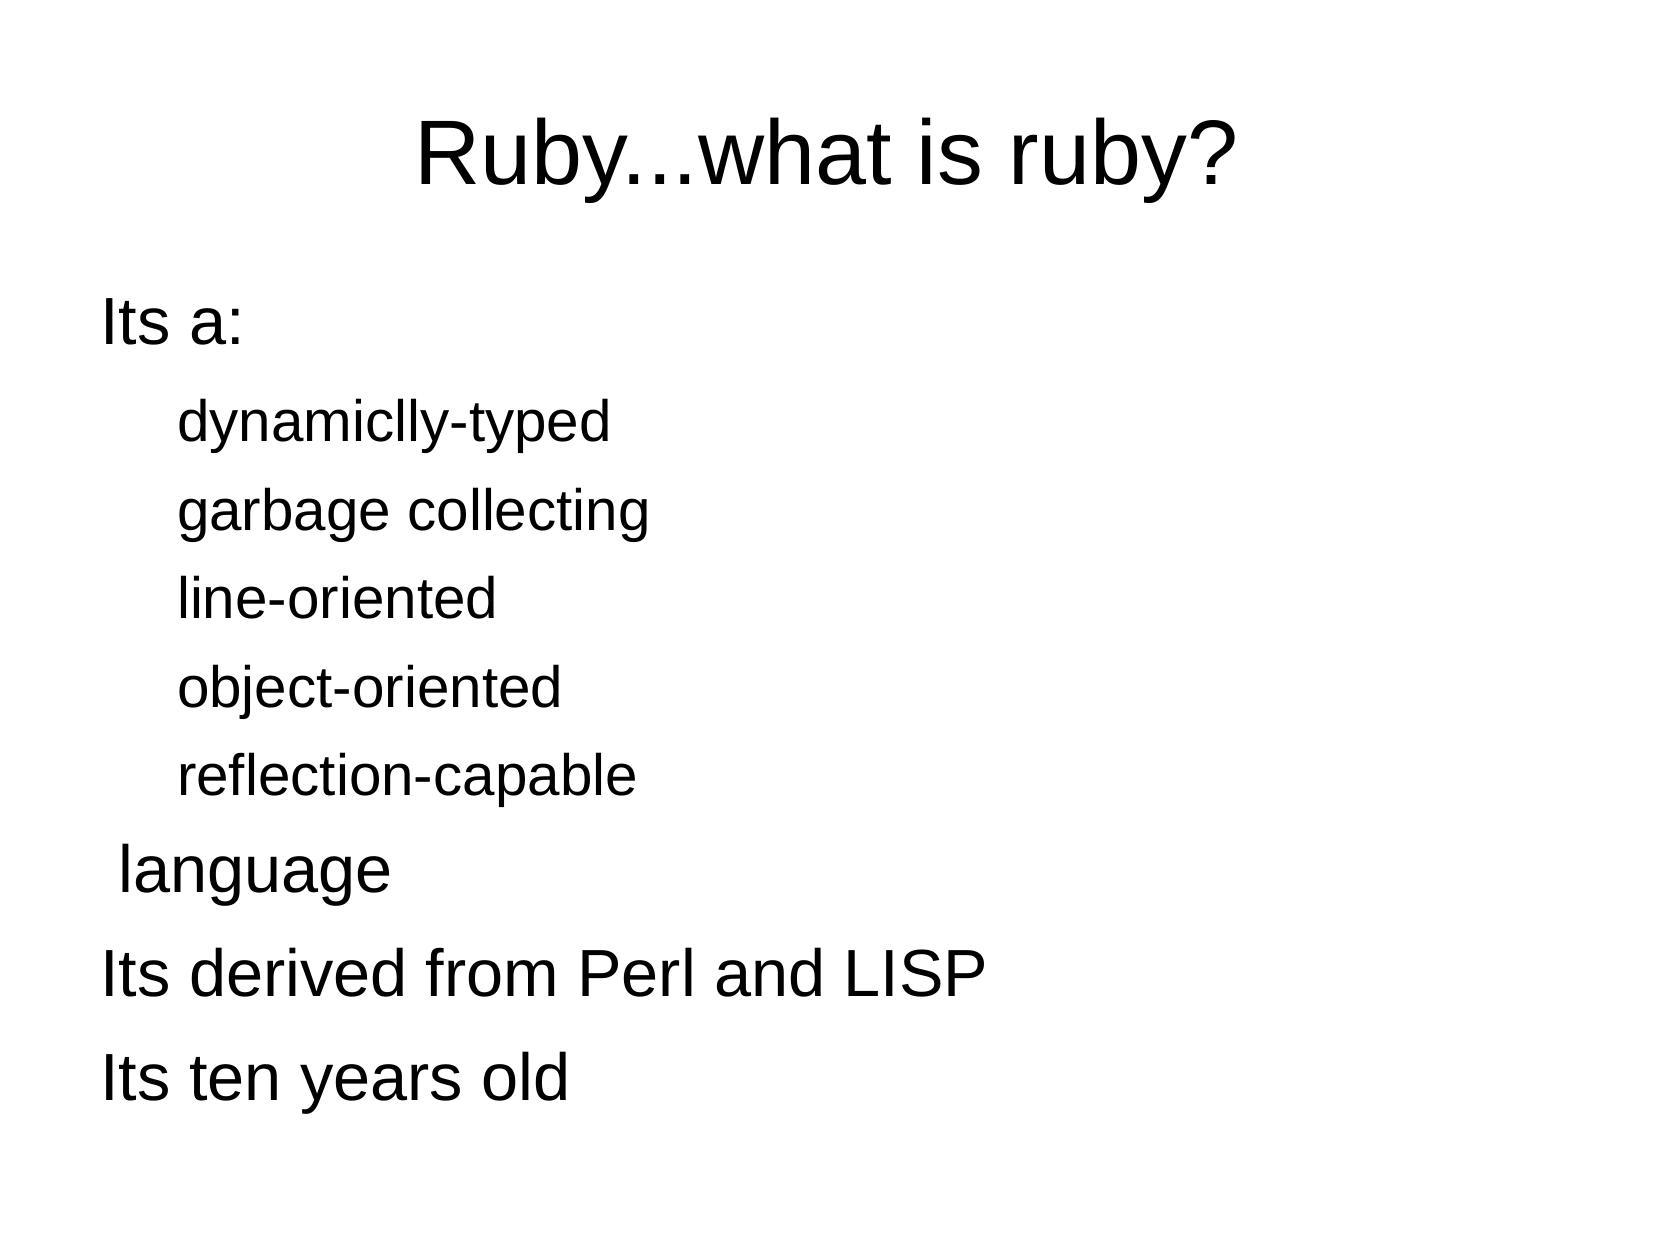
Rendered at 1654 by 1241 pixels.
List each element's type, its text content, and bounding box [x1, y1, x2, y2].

list Its a: dynamiclly-typed garbage collecting line-oriented object-oriented reflection-capable language Its derived from Perl and LISP Its ten years old [82, 284, 1571, 1134]
title Ruby...what is ruby? [82, 49, 1571, 257]
